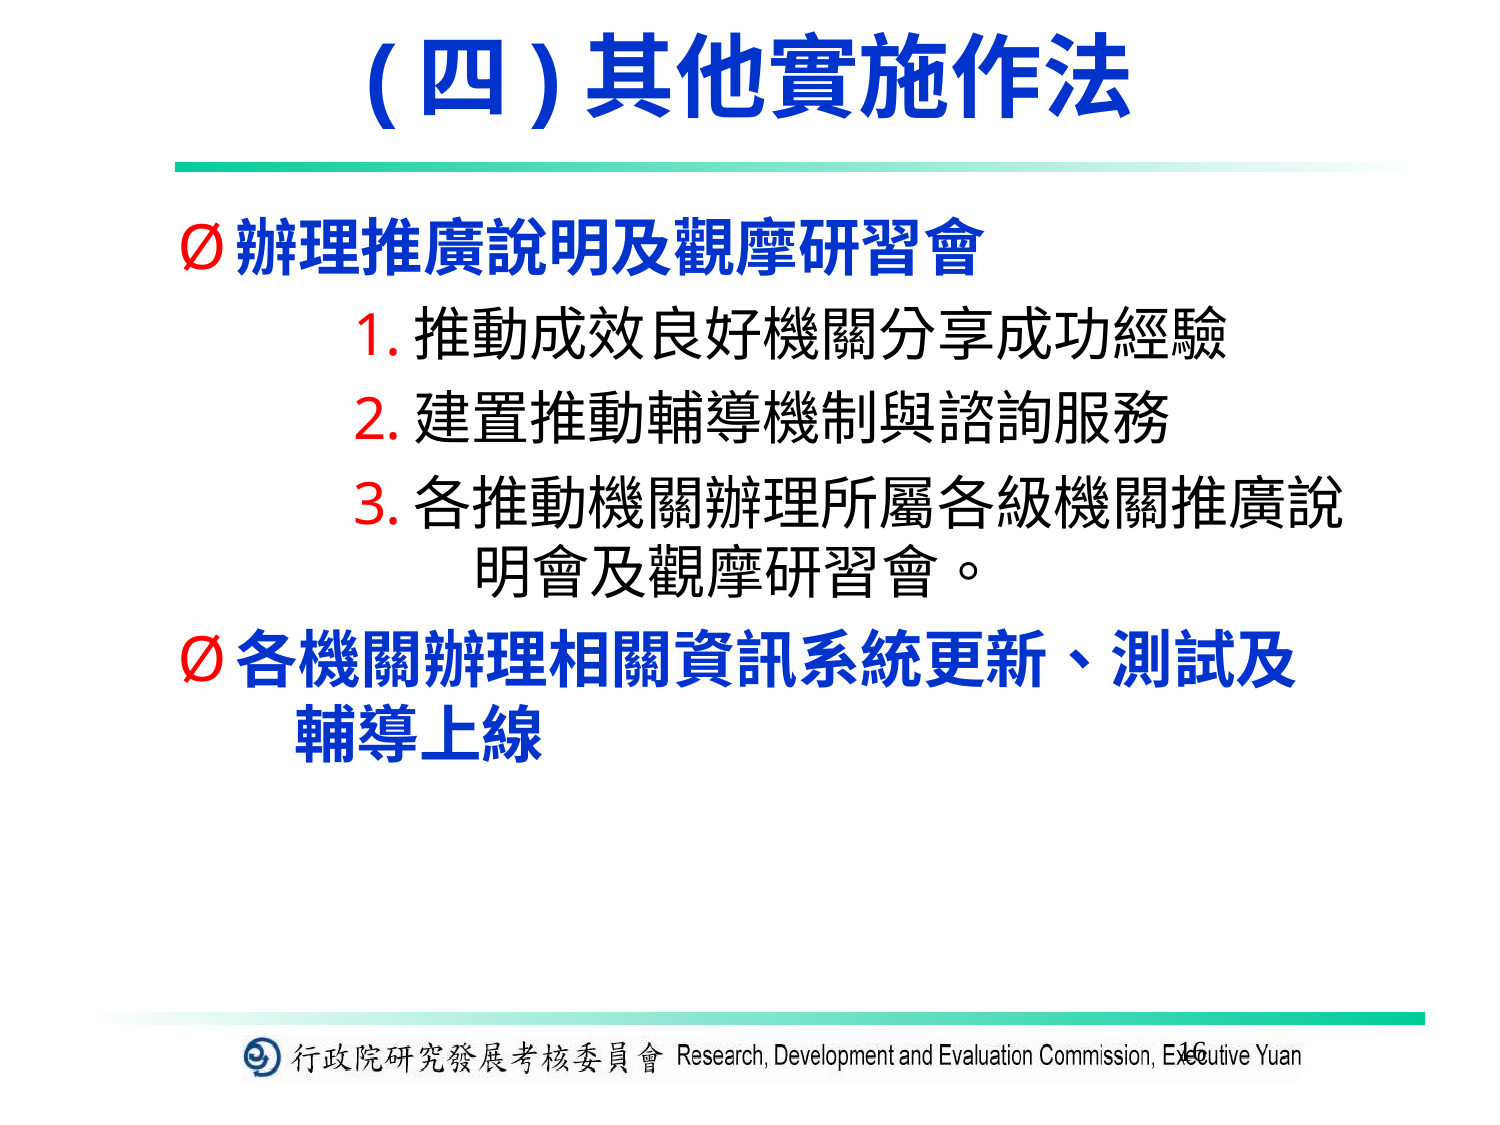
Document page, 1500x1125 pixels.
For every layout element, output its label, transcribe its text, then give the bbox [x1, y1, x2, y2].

title (四)其他實施作法 [112, 0, 1388, 149]
list 辦理推廣說明及觀摩研習會 推動成效良好機關分享成功經驗 建置推動輔導機制與諮詢服務 各推動機關辦理所屬各級機關推廣說明會及觀摩研習會。 各機關辦理相關資訊系統更新、測試及輔導上線 [162, 200, 1376, 988]
text_box [1162, 1012, 1476, 1101]
